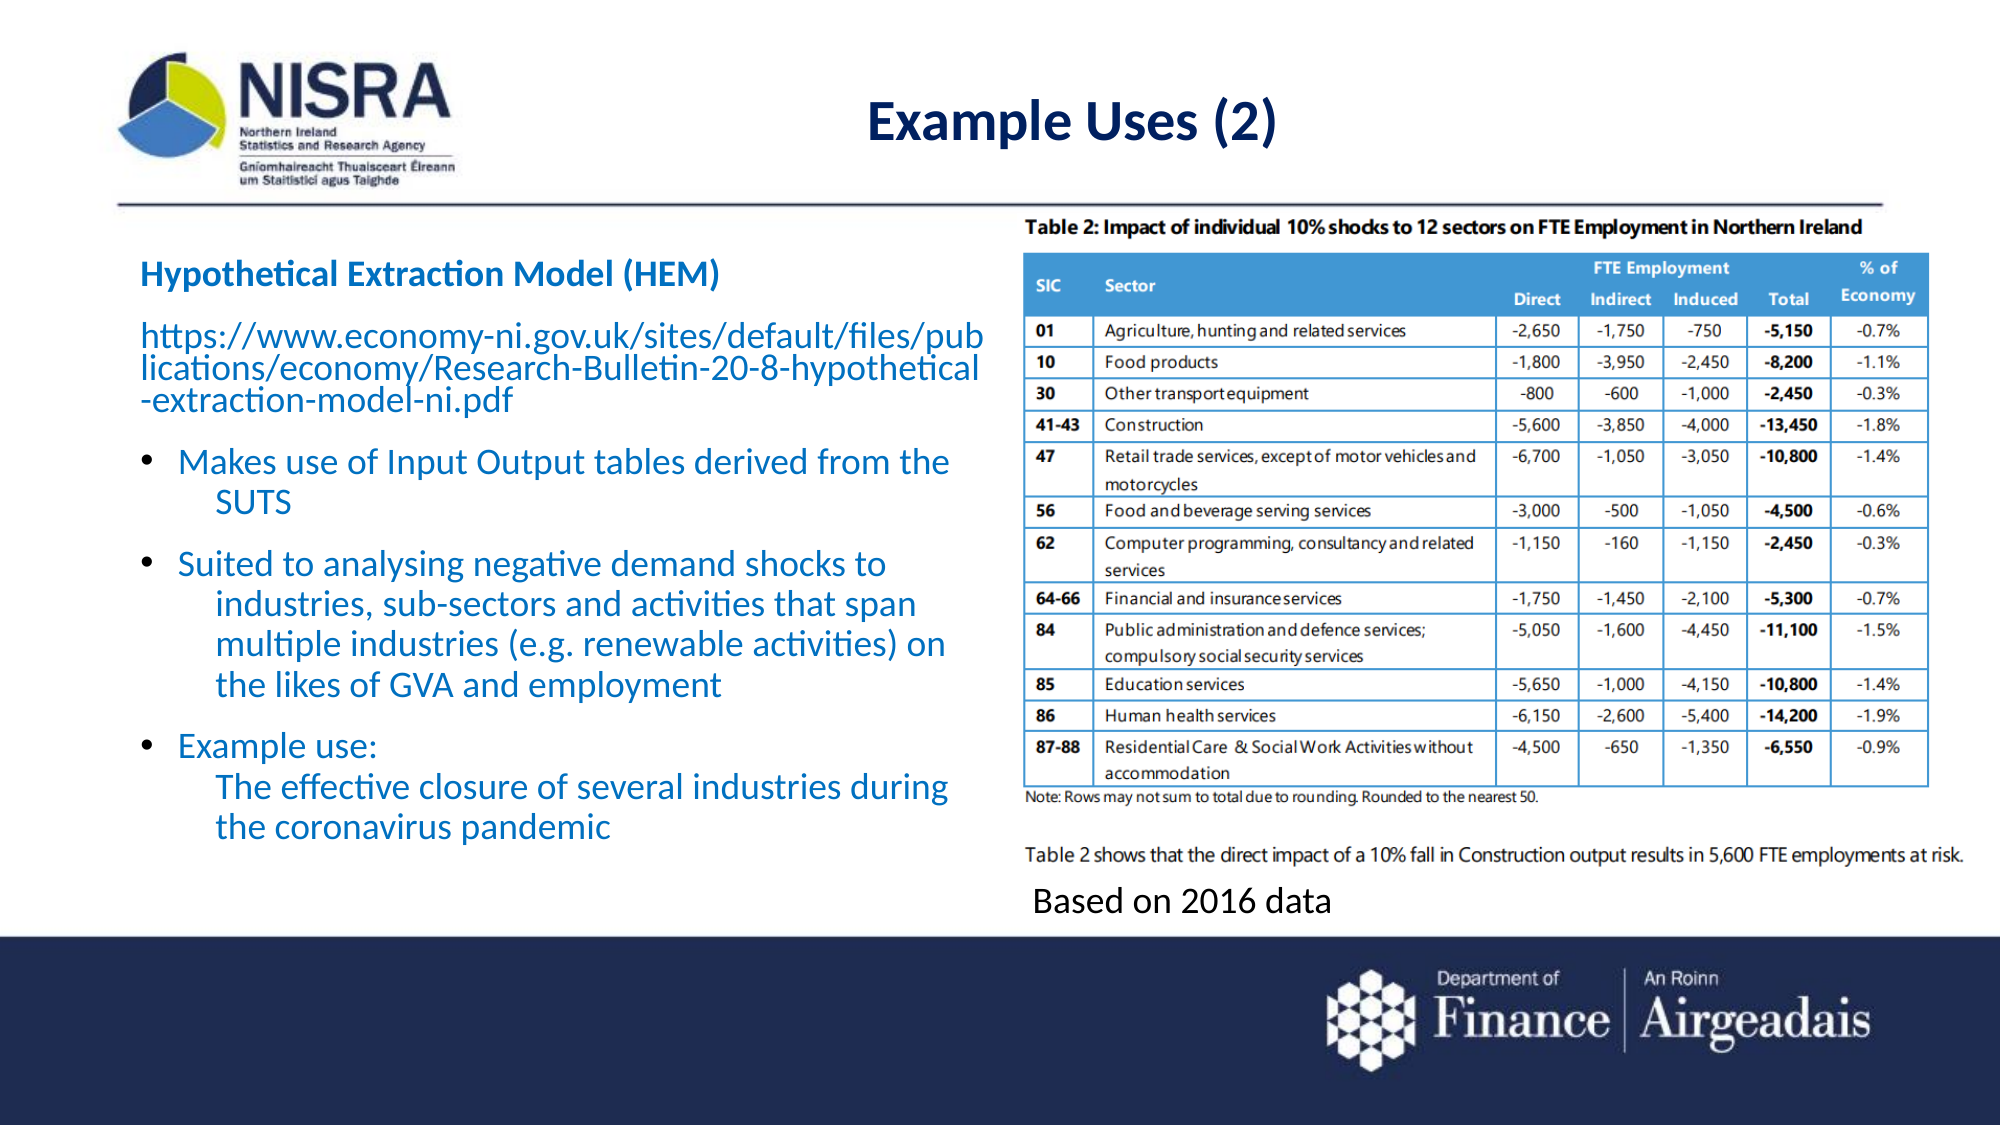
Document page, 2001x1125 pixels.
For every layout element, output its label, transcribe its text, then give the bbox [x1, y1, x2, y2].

list Hypothetical Extraction Model (HEM) https://www.economy-ni.gov.uk/sites/default/files/publications/economy/Research-Bulletin-20-8-hypothetical-extraction-model-ni.pdf Makes use of Input Output tables derived from the SUTS Suited to analysing negative demand shocks to industries, sub-sectors and activities that span multiple industries (e.g. renewable activities) on the likes of GVA and employment Example use: The effective closure of several industries during the coronavirus pandemic [125, 247, 1001, 929]
text_box Example Uses (2) [852, 74, 1529, 161]
picture [1017, 213, 1972, 869]
text_box Based on 2016 data [1017, 869, 1381, 929]
